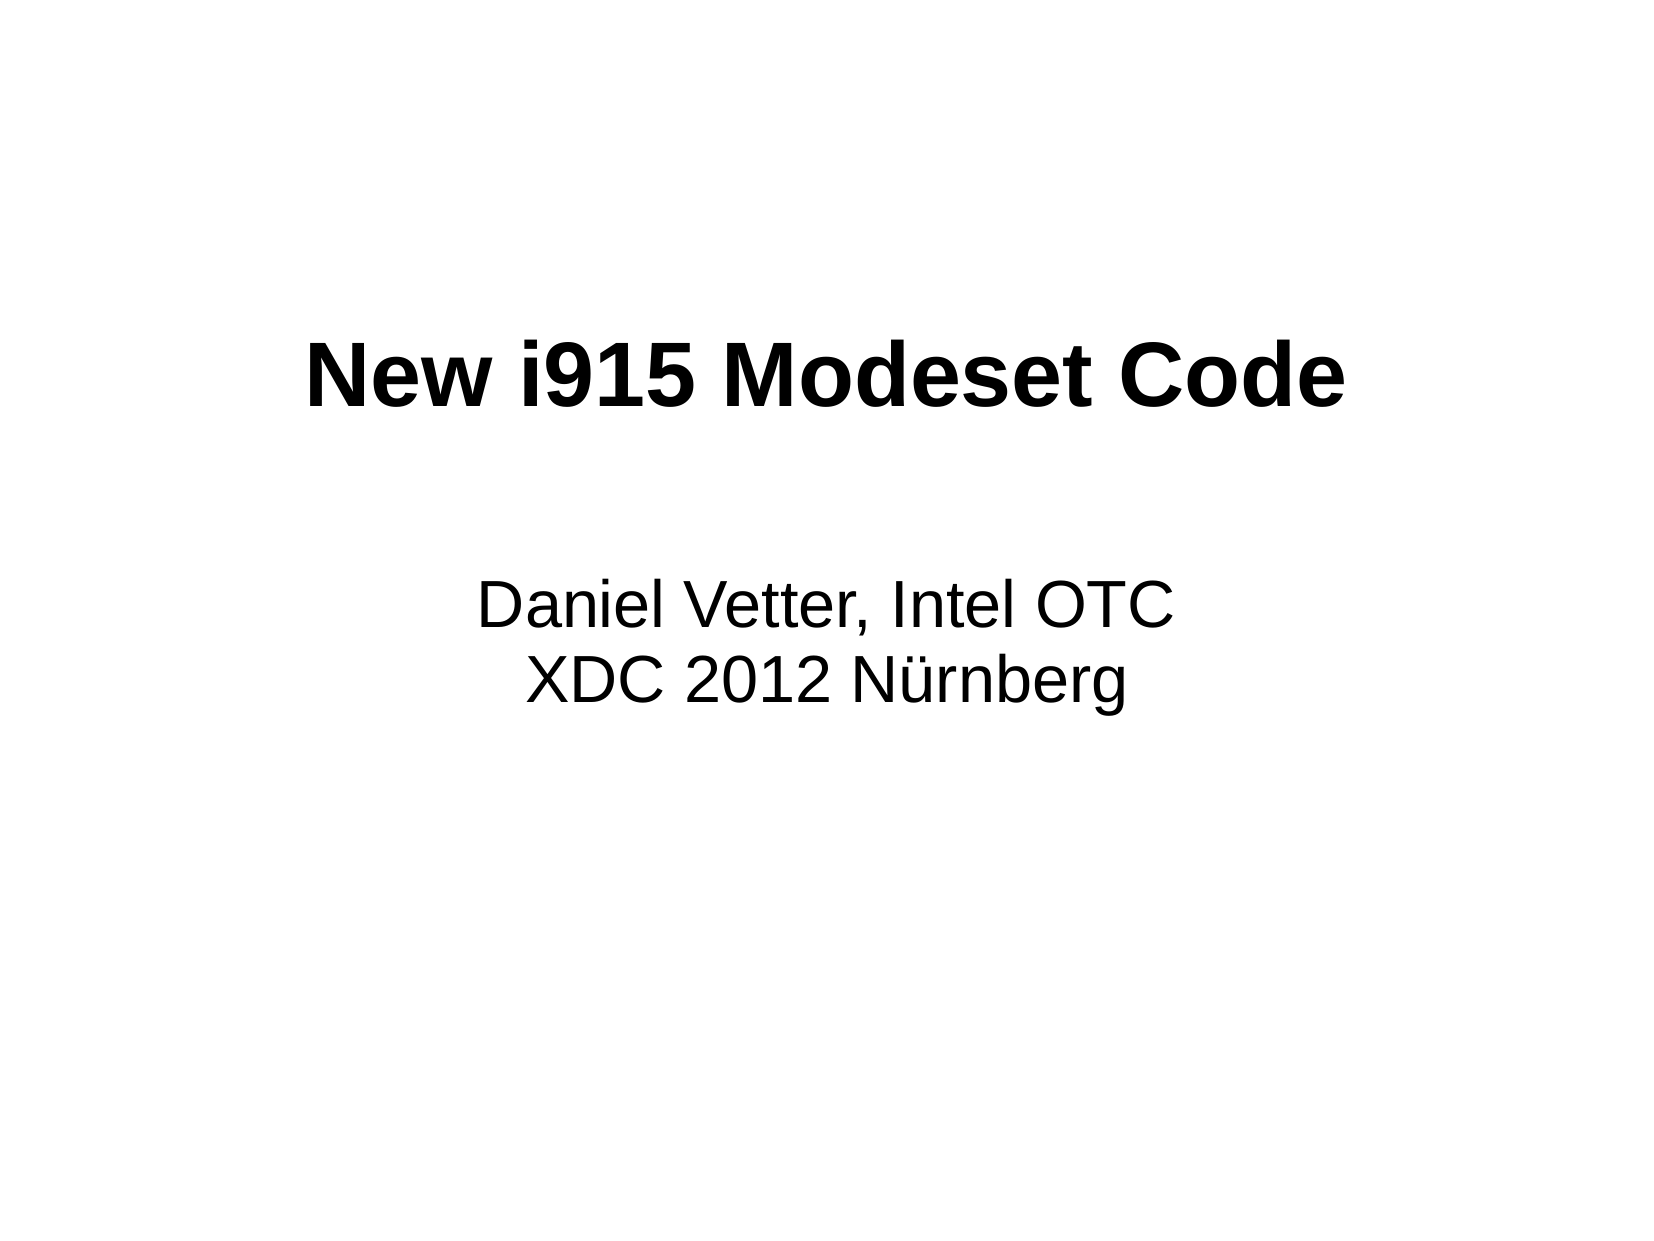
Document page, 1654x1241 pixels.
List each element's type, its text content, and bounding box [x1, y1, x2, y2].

subtitle Daniel Vetter, Intel OTC XDC 2012 Nürnberg [82, 516, 1571, 768]
title New i915 Modeset Code [82, 271, 1571, 479]
